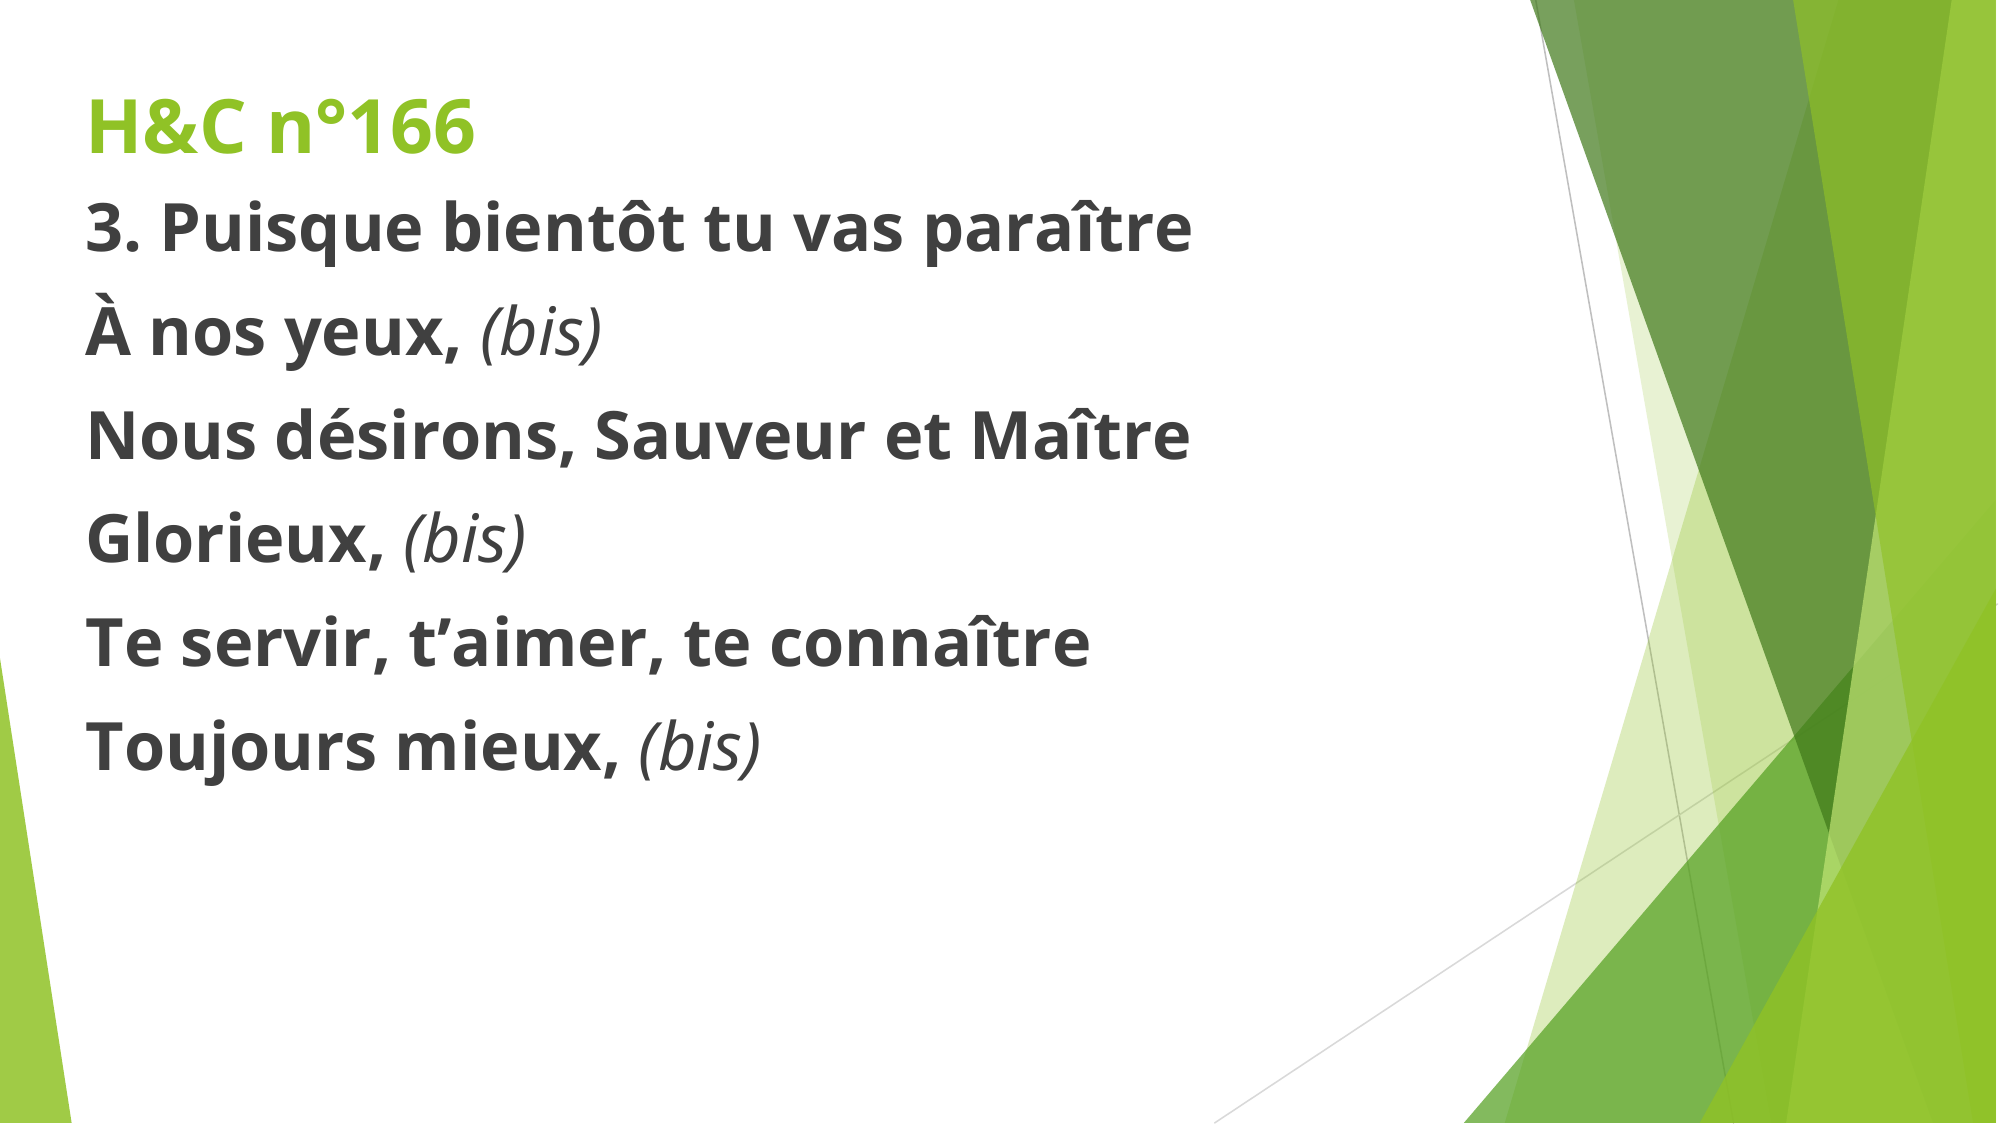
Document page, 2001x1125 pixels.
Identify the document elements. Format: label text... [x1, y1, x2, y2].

text_box 3. Puisque bientôt tu vas paraître À nos yeux, (bis) Nous désirons, Sauveur et Maître Glorieux, (bis) Te servir, t’aimer, te connaître Toujours mieux, (bis) [70, 165, 1985, 1075]
text_box H&C n°166 [70, 70, 567, 165]
